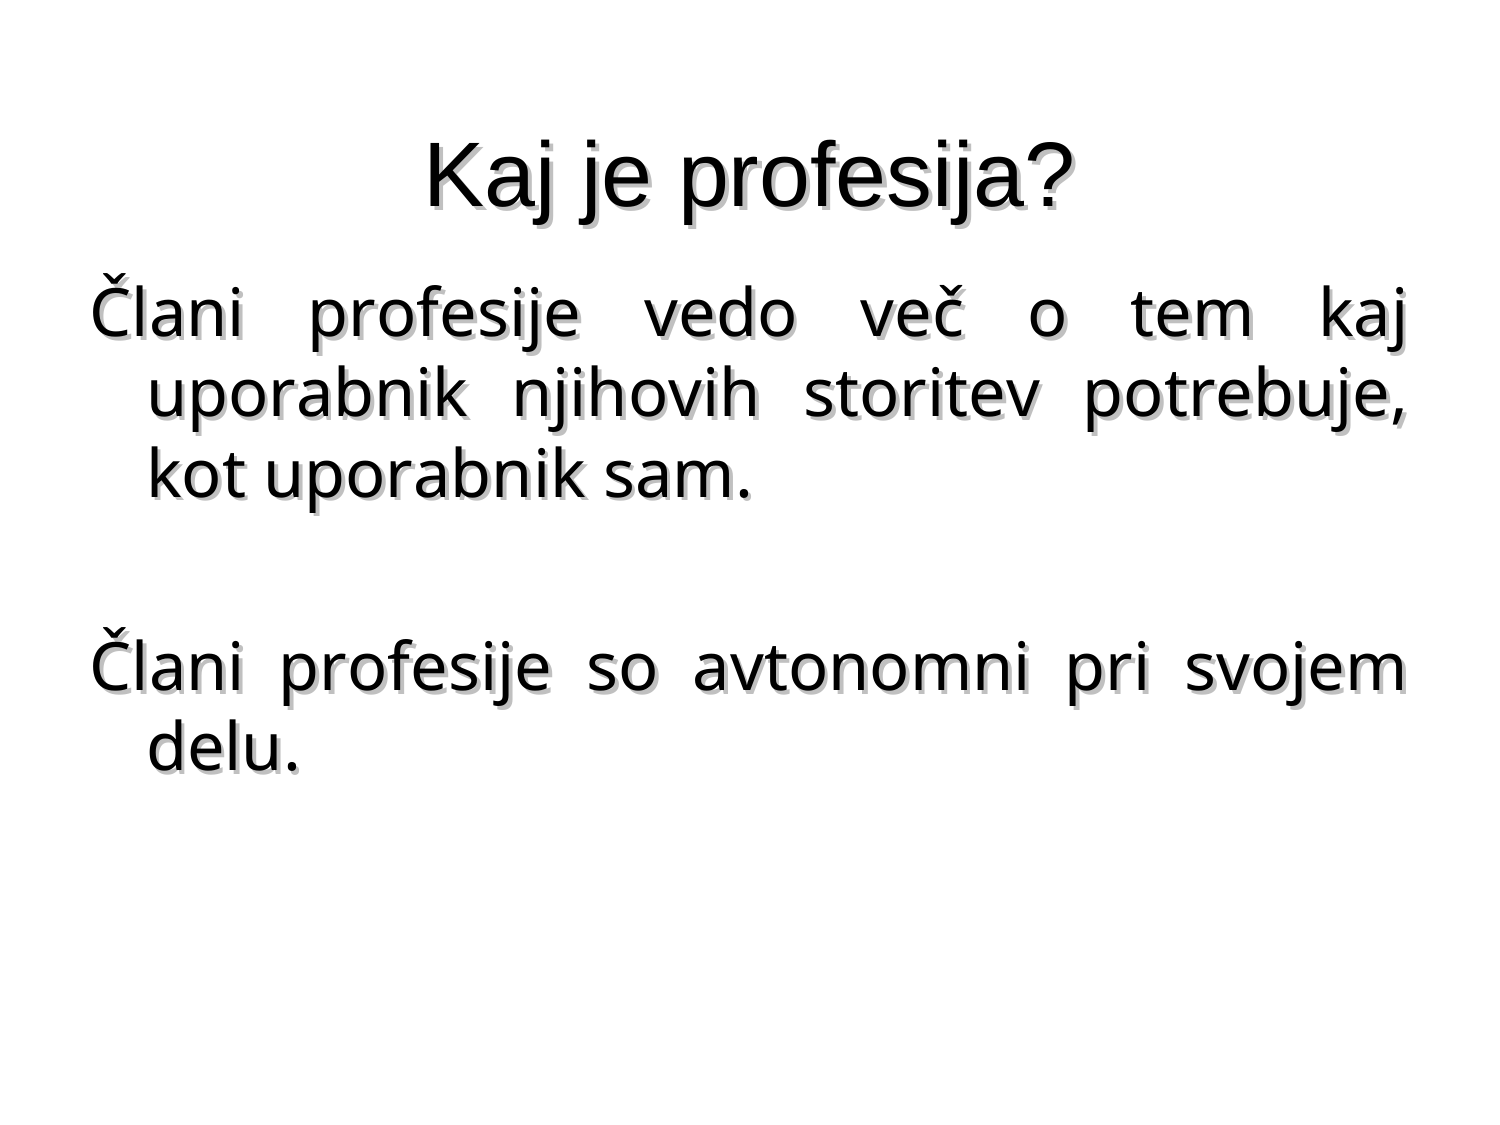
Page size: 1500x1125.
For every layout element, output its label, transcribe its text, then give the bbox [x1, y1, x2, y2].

list Člani profesije vedo več o tem kaj uporabnik njihovih storitev potrebuje, kot uporabnik sam. Člani profesije so avtonomni pri svojem delu. [75, 262, 1426, 1006]
title Kaj je profesija? [75, 25, 1426, 233]
